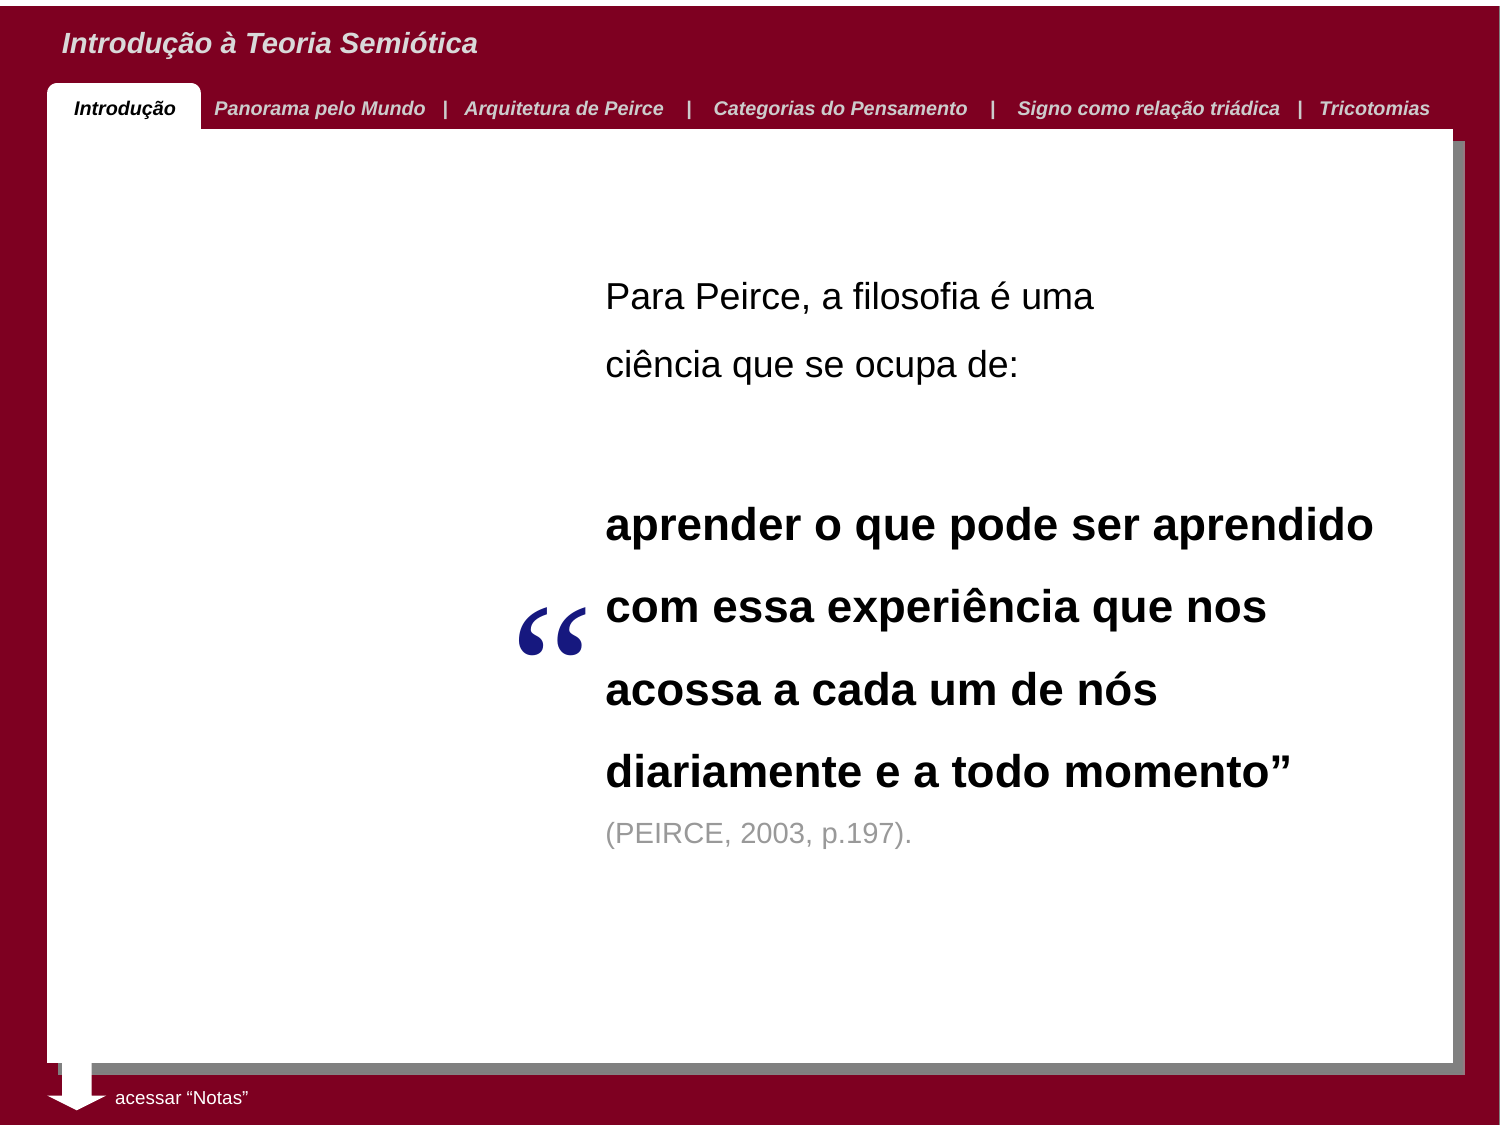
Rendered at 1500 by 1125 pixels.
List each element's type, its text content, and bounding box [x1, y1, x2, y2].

text_box Para Peirce, a filosofia é uma ciência que se ocupa de: aprender o que pode ser aprendido com essa experiência que nos acossa a cada um de nós diariamente e a todo momento” (PEIRCE, 2003, p.197). [590, 242, 1430, 895]
text_box acessar “Notas” [100, 1080, 278, 1116]
text_box “ [496, 454, 626, 715]
text_box [47, 1051, 100, 1111]
